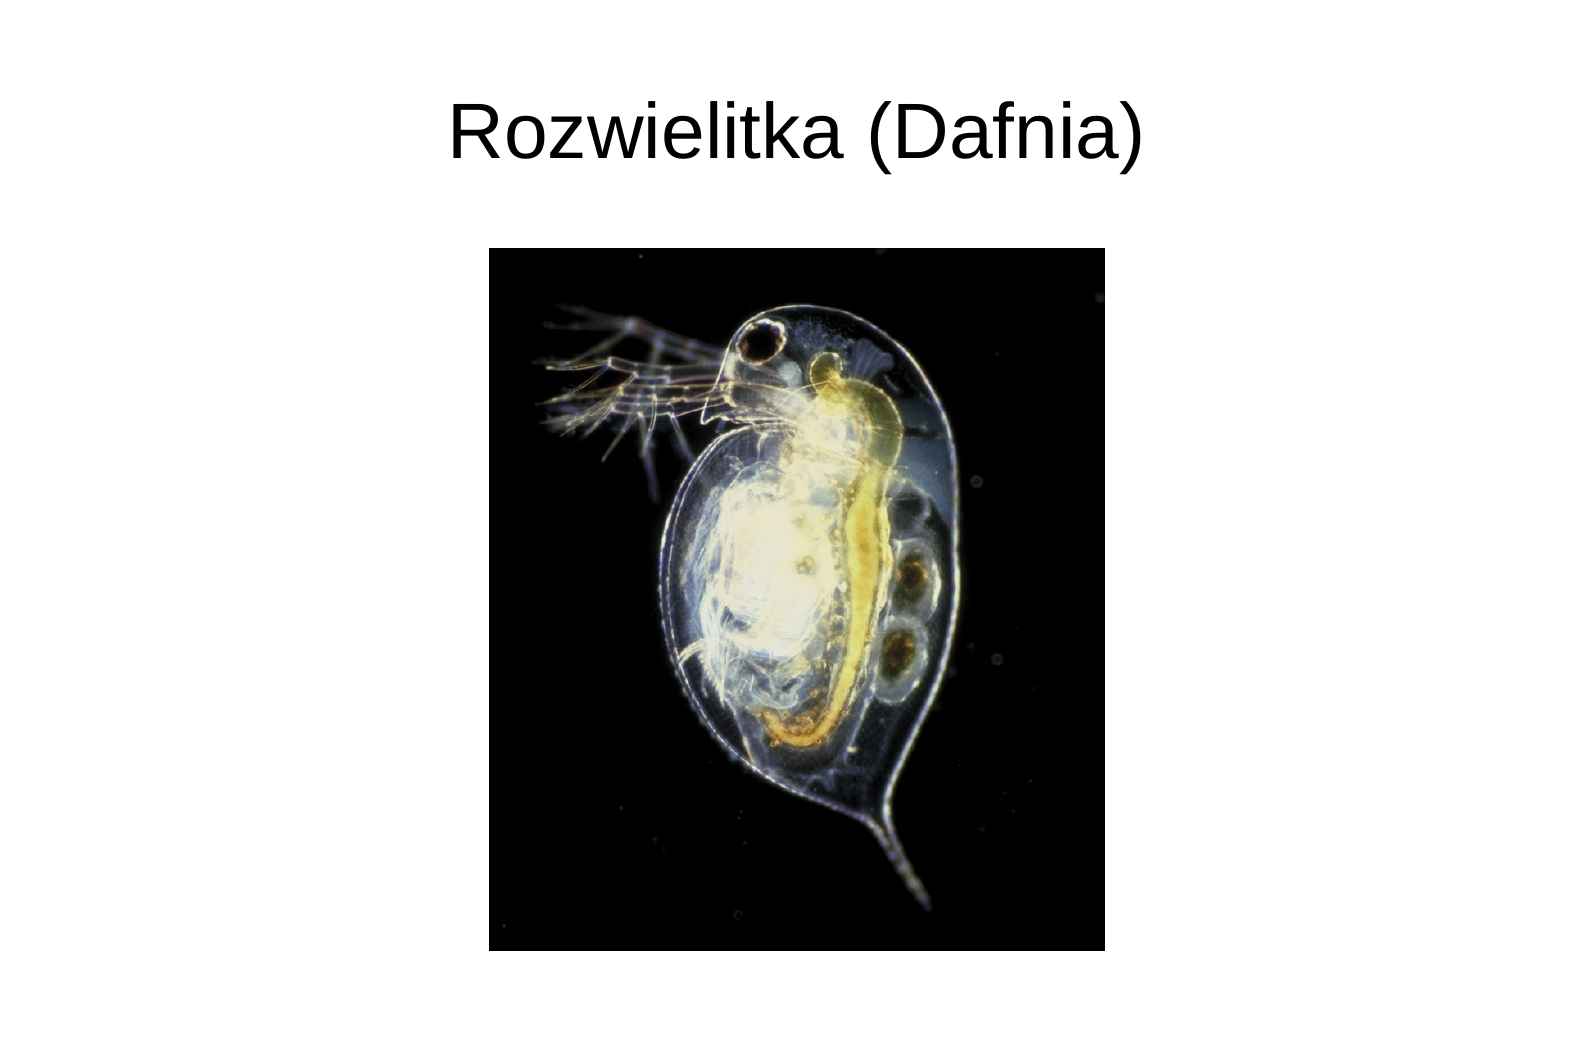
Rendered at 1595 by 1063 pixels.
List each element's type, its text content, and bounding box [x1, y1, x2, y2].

title Rozwielitka (Dafnia) [79, 42, 1515, 220]
picture [489, 248, 1105, 951]
